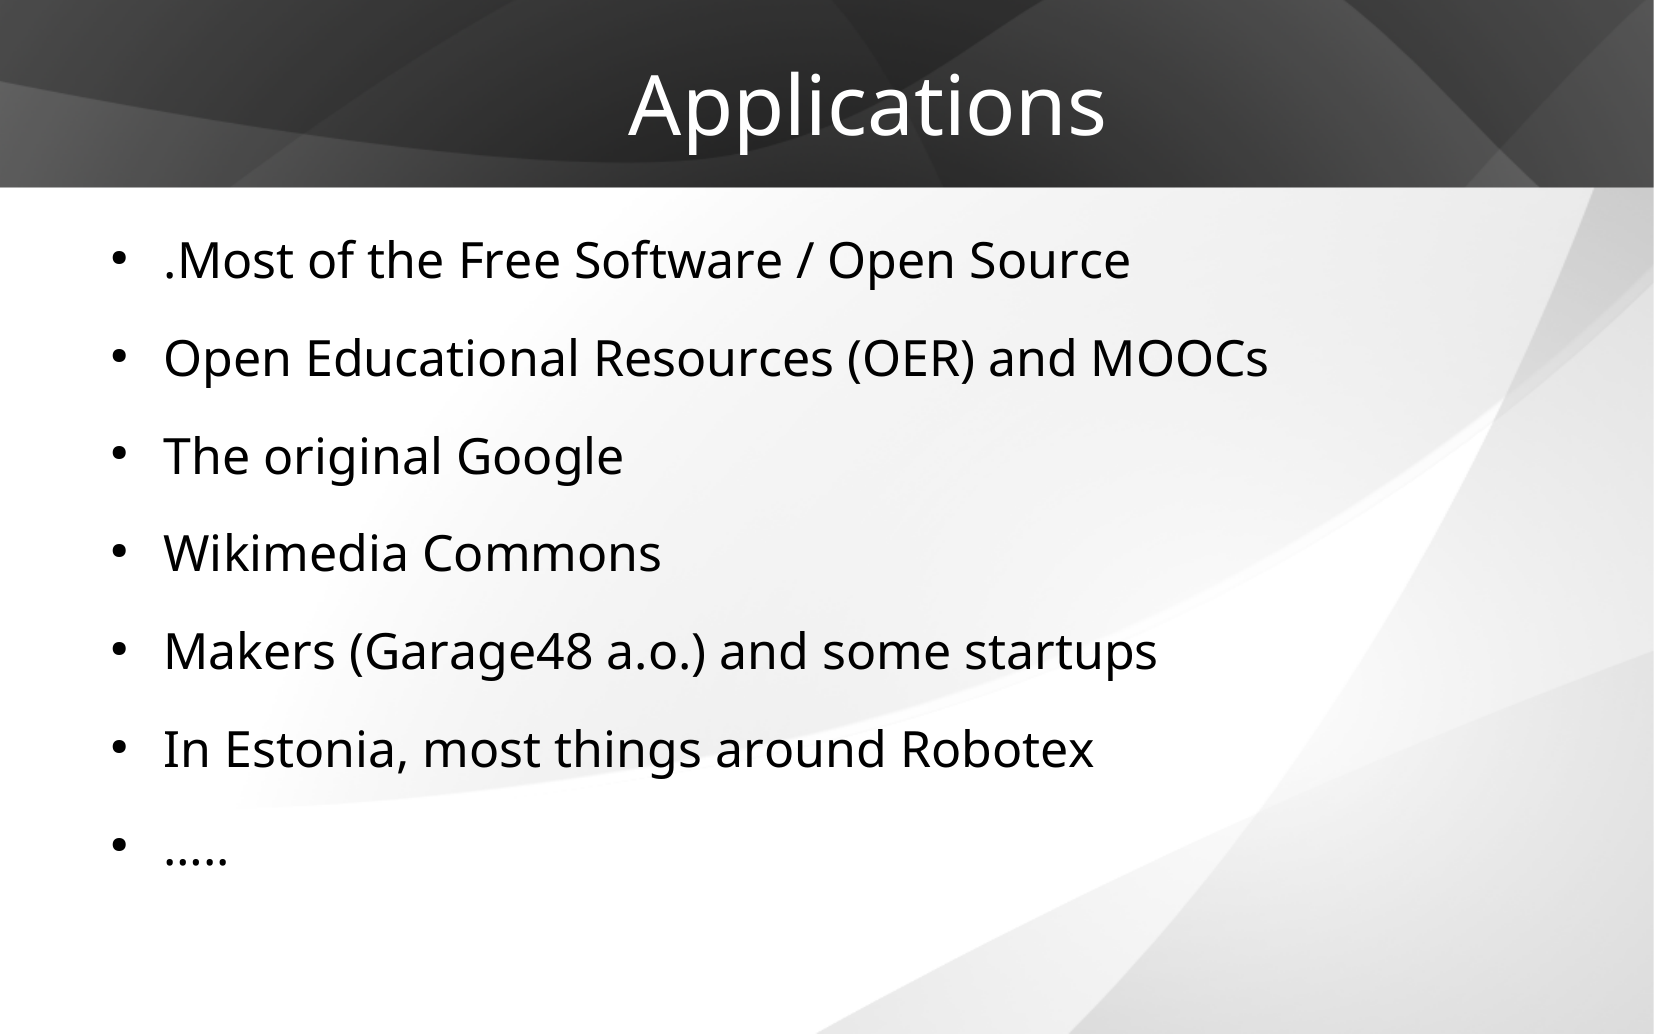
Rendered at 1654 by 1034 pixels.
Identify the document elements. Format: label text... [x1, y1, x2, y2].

picture [0, 0, 1654, 1034]
title Applications [124, 0, 1613, 208]
list .Most of the Free Software / Open Source Open Educational Resources (OER) and MOOCs The original Google Wikimedia Commons Makers (Garage48 a.o.) and some startups In Estonia, most things around Robotex ….. [75, 225, 1613, 1013]
